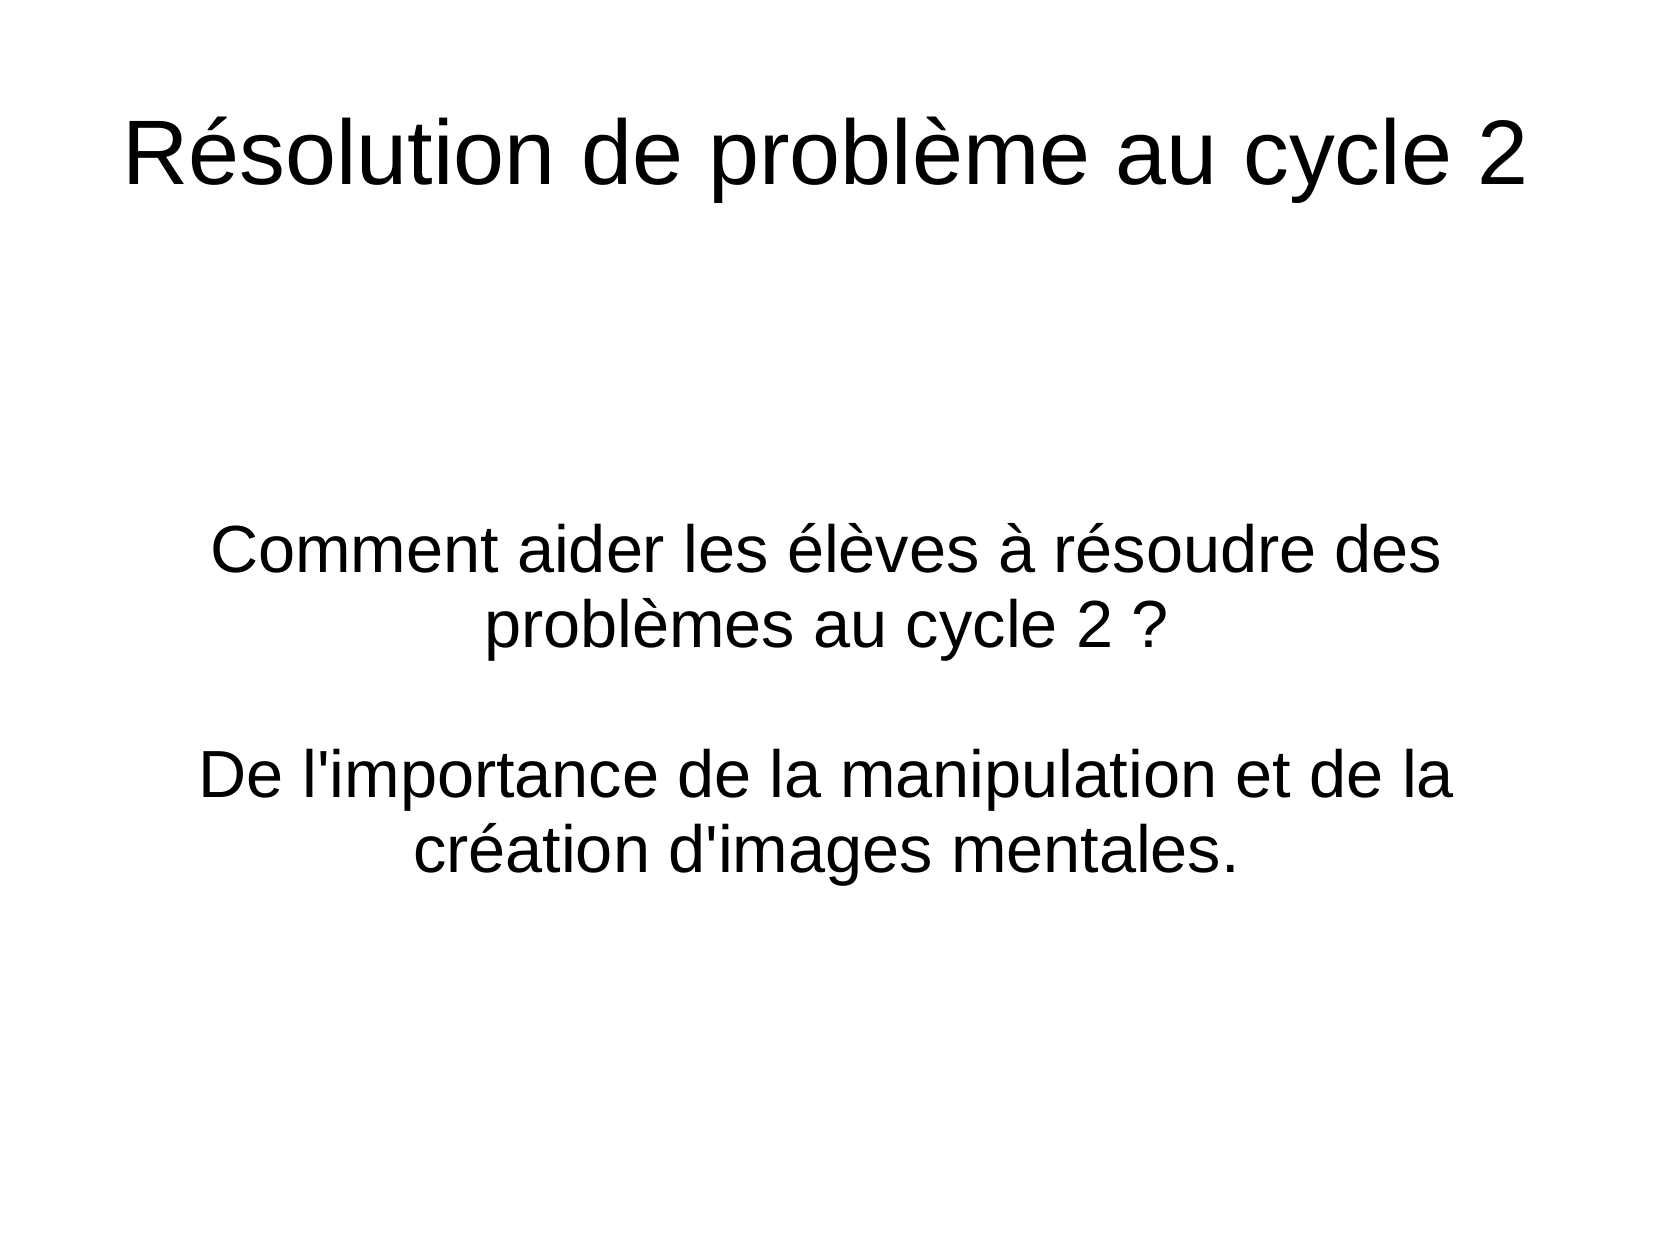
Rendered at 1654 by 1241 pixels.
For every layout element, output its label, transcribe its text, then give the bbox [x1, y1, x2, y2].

subtitle Comment aider les élèves à résoudre des problèmes au cycle 2 ? De l'importance de la manipulation et de la création d'images mentales. [82, 290, 1571, 1109]
title Résolution de problème au cycle 2 [82, 49, 1571, 257]
